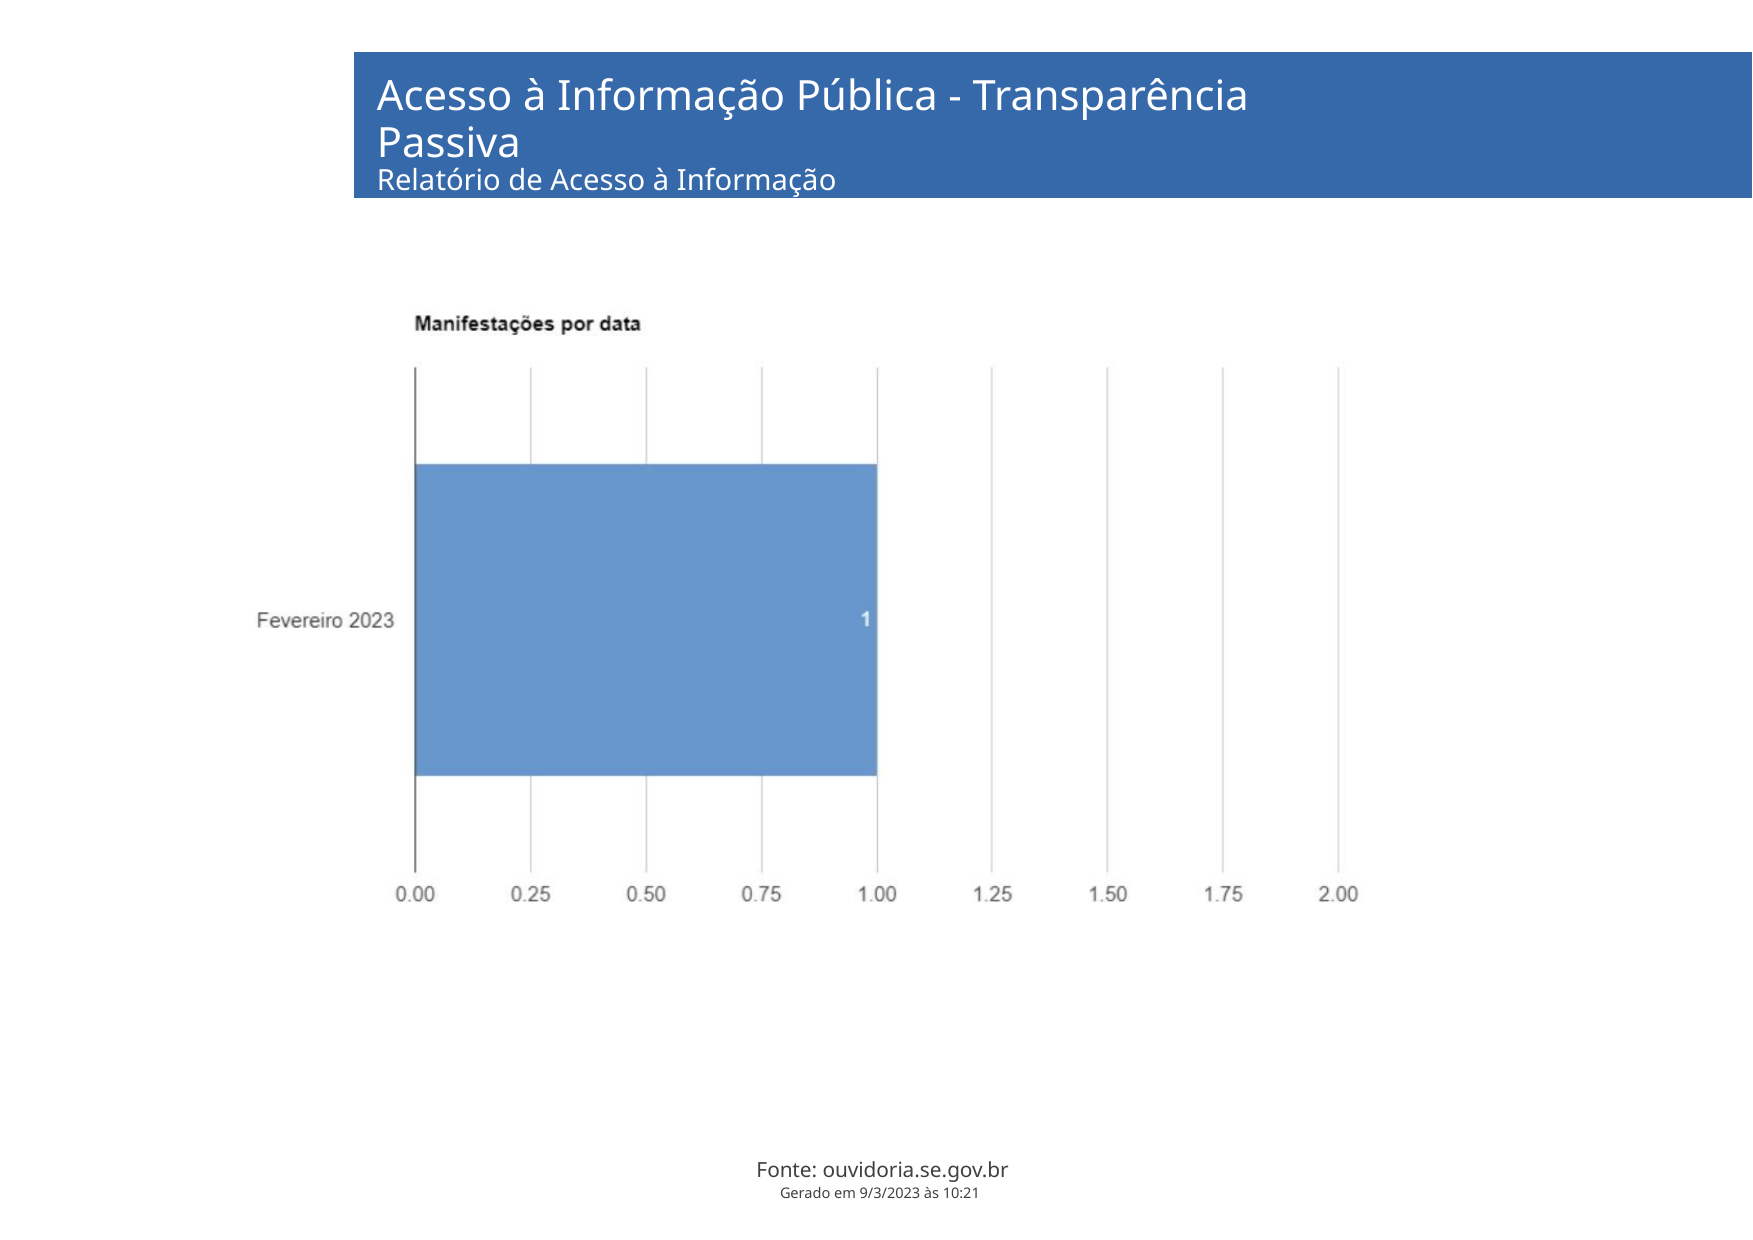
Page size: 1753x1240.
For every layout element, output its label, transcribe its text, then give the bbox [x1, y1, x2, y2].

text_box Fonte: ouvidoria.se.gov.br [756, 1158, 1023, 1182]
text_box [155, 211, 1599, 1028]
text_box Acesso à Informação Pública - Transparência Passiva Relatório de Acesso à Informação SETURFevereiro a Fevereiro de 2023 [376, 72, 1403, 228]
text_box [354, 52, 1752, 198]
text_box Gerado em 9/3/2023 às 10:21 [780, 1184, 999, 1202]
